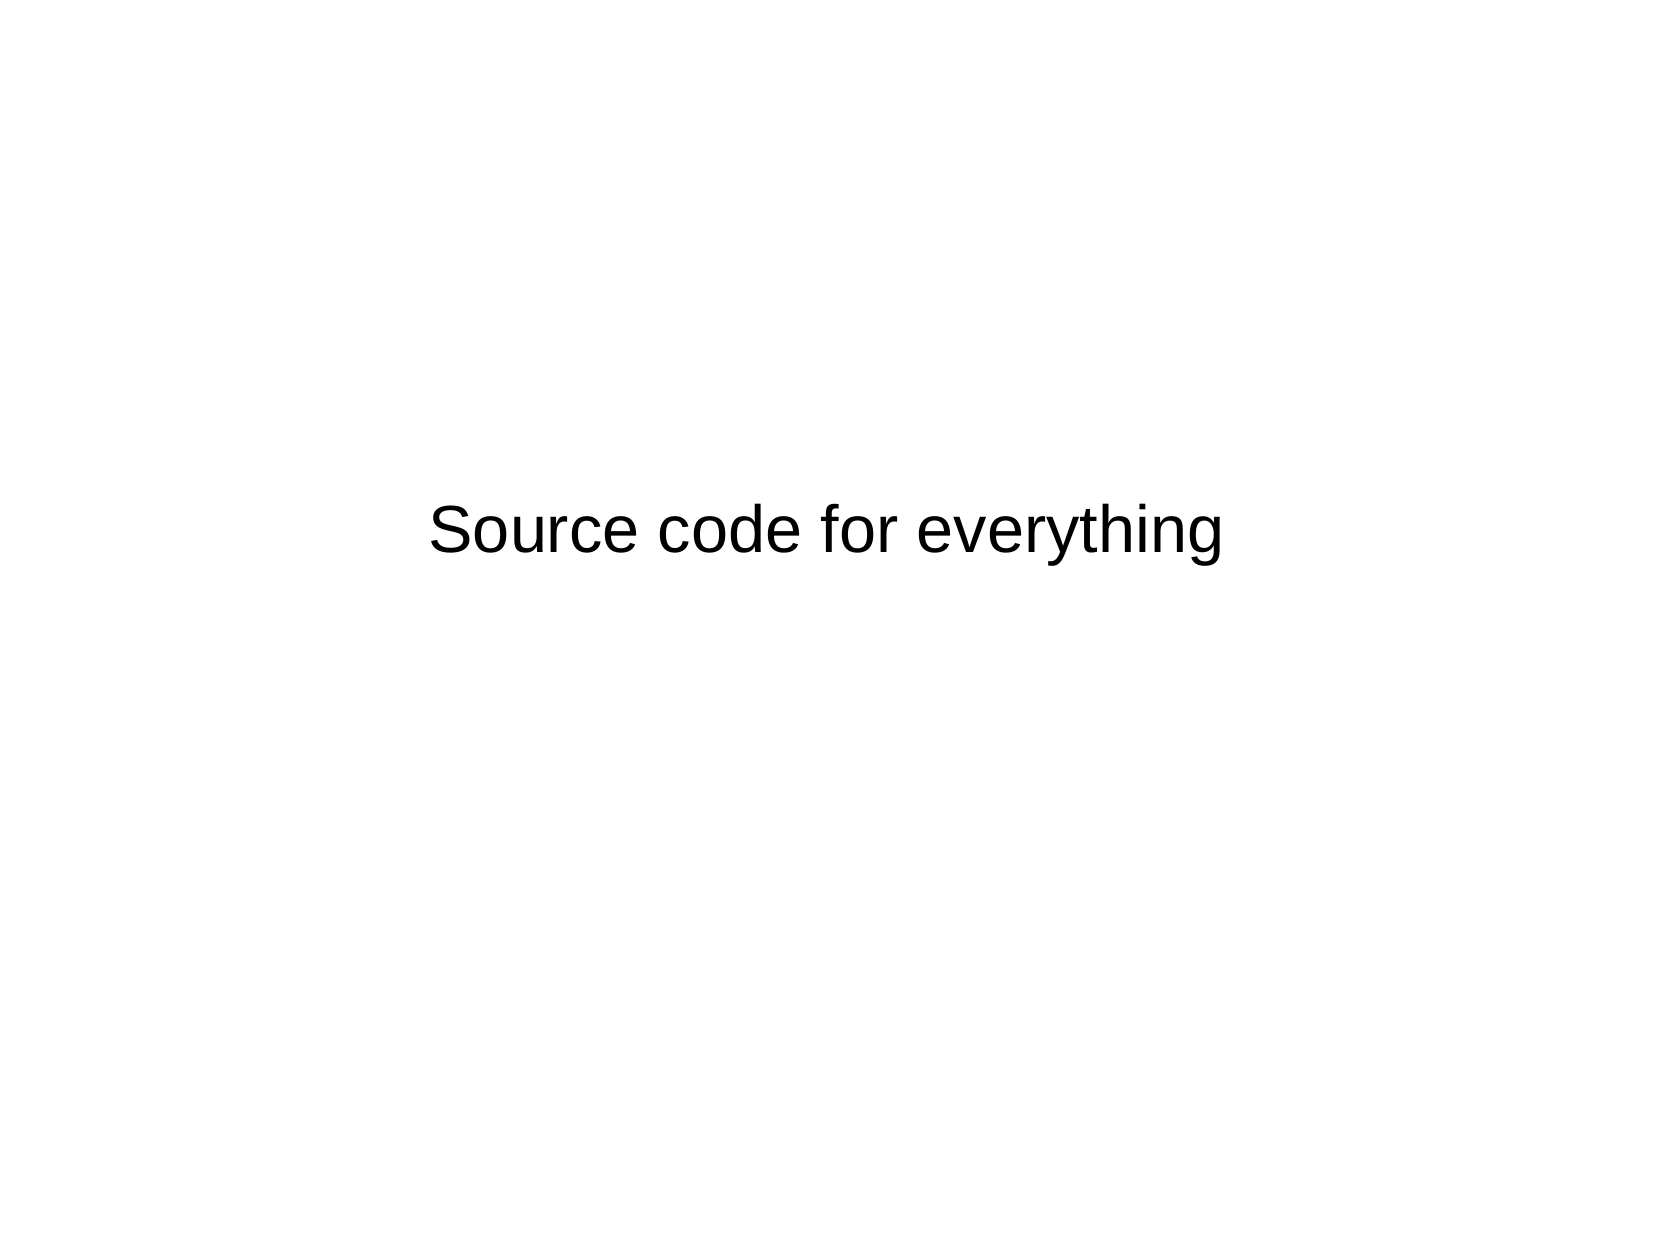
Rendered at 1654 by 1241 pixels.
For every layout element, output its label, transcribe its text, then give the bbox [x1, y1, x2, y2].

subtitle Source code for everything [82, 49, 1571, 1010]
